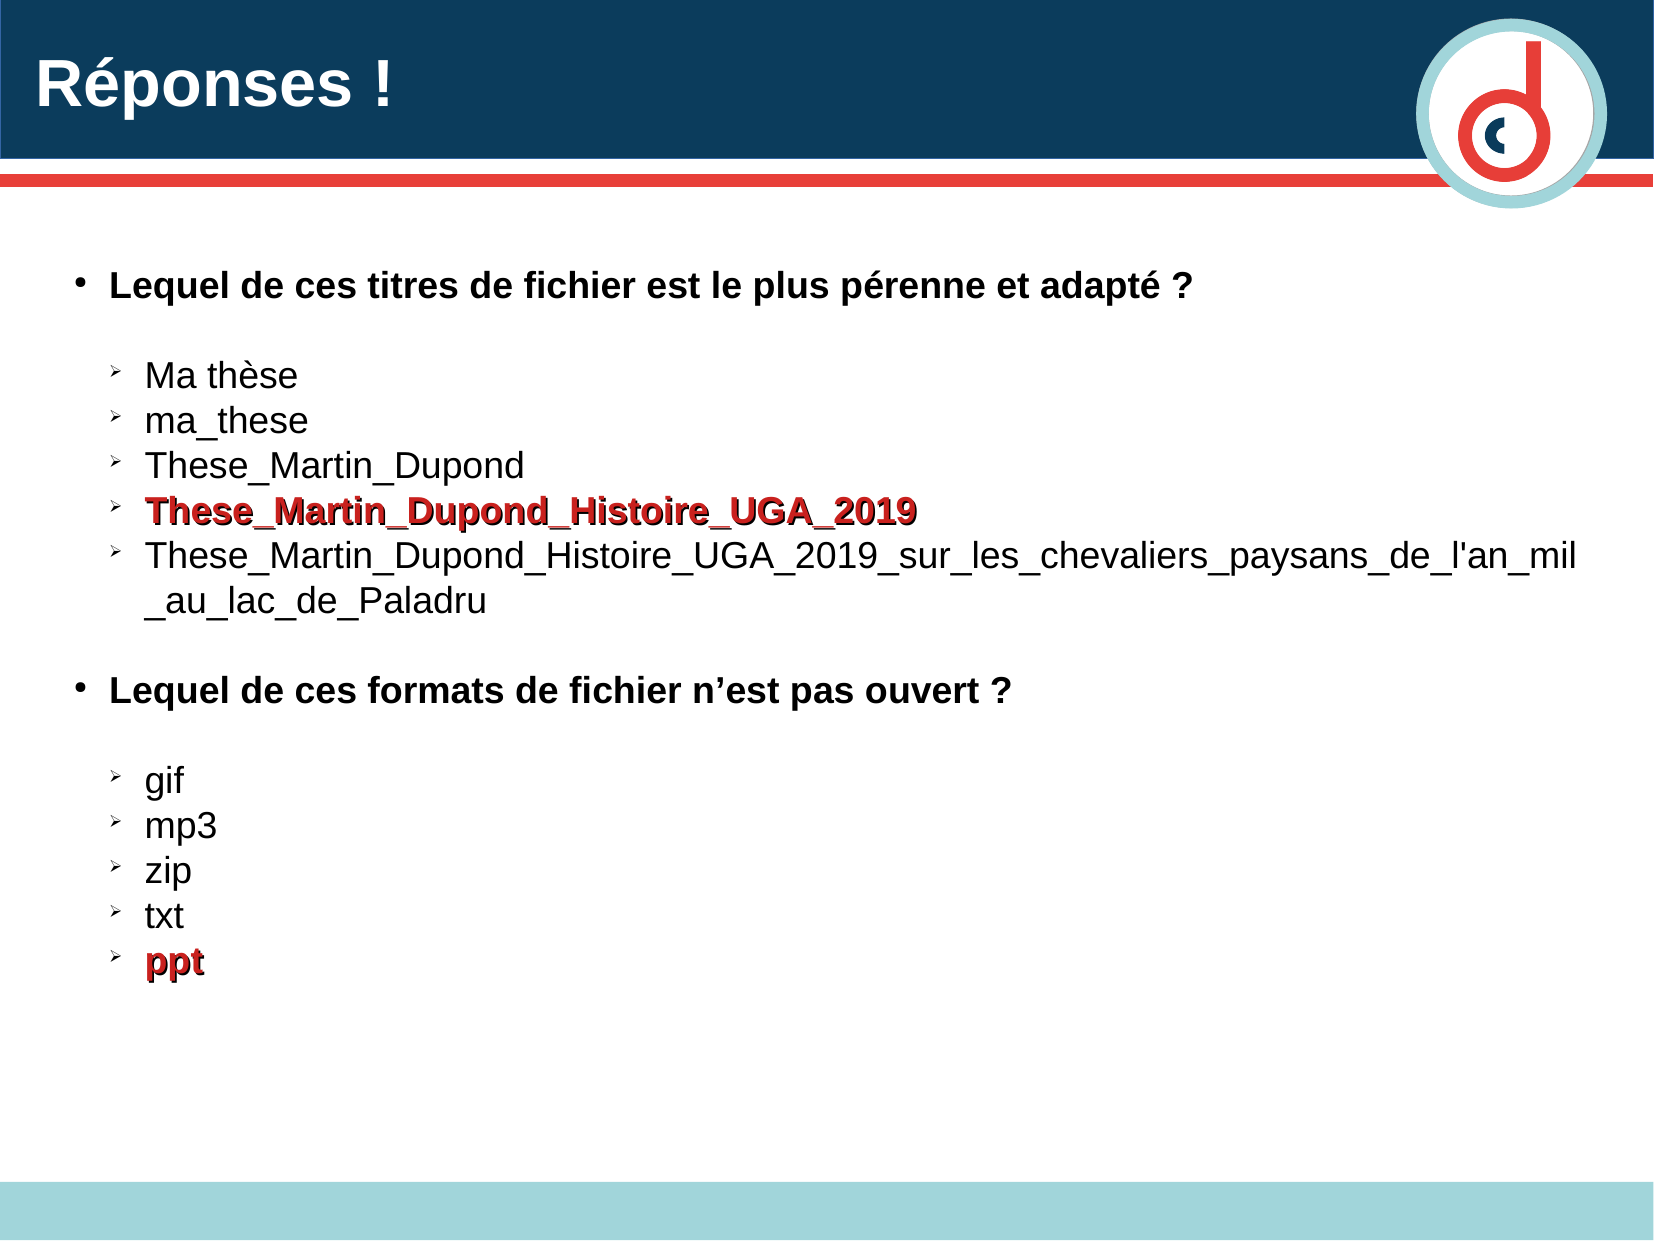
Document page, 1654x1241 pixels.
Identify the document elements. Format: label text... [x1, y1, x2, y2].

title Réponses ! [35, 11, 1429, 159]
text_box Lequel de ces titres de fichier est le plus pérenne et adapté ? Ma thèse ma_these These_Martin_Dupond These_Martin_Dupond_Histoire_UGA_2019 These_Martin_Dupond_Histoire_UGA_2019_sur_les_chevaliers_paysans_de_l'an_mil_au_lac_de_Paladru Lequel de ces formats de fichier n’est pas ouvert ? gif mp3 zip txt ppt [58, 254, 1595, 1152]
